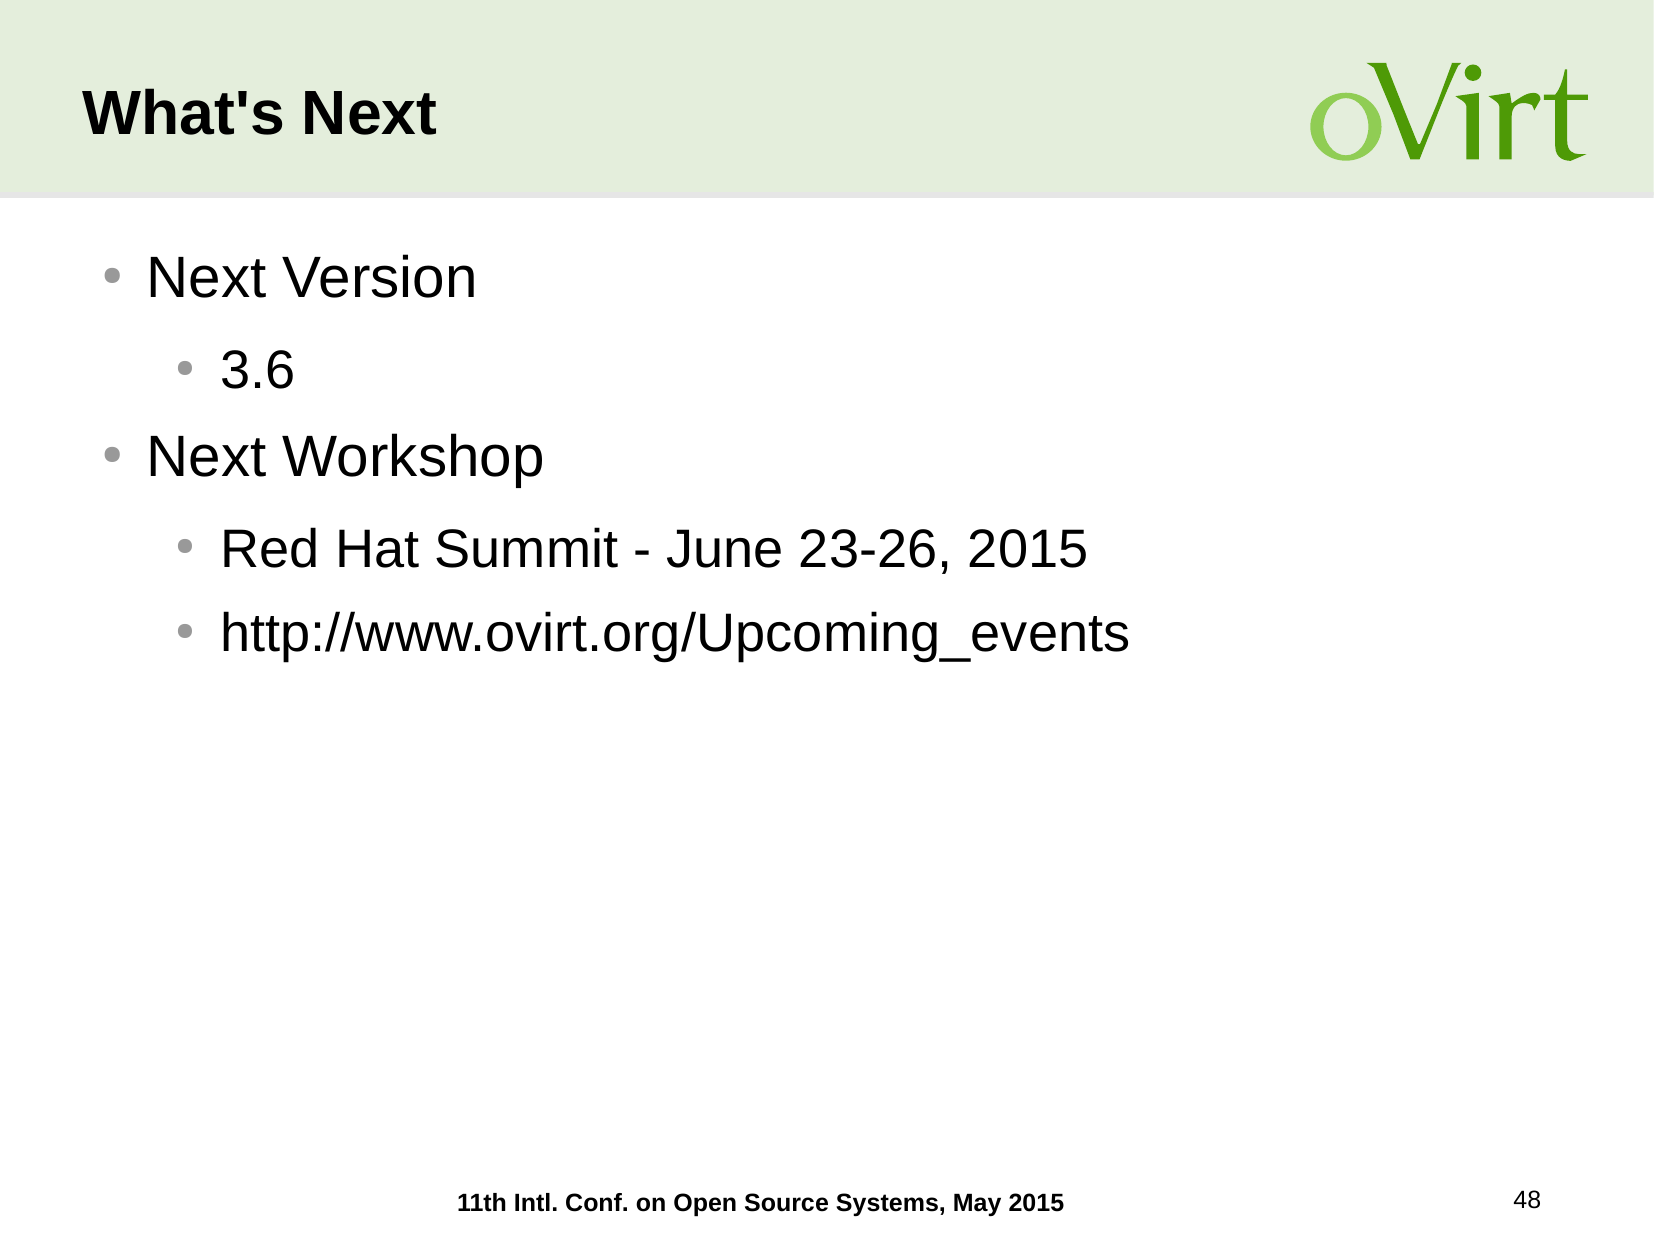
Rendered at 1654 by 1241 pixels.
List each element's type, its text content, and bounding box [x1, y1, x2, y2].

list Next Version 3.6 Next Workshop Red Hat Summit - June 23-26, 2015 http://www.ovirt.org/Upcoming_events [86, 244, 1576, 1039]
title What's Next [82, 37, 1571, 188]
